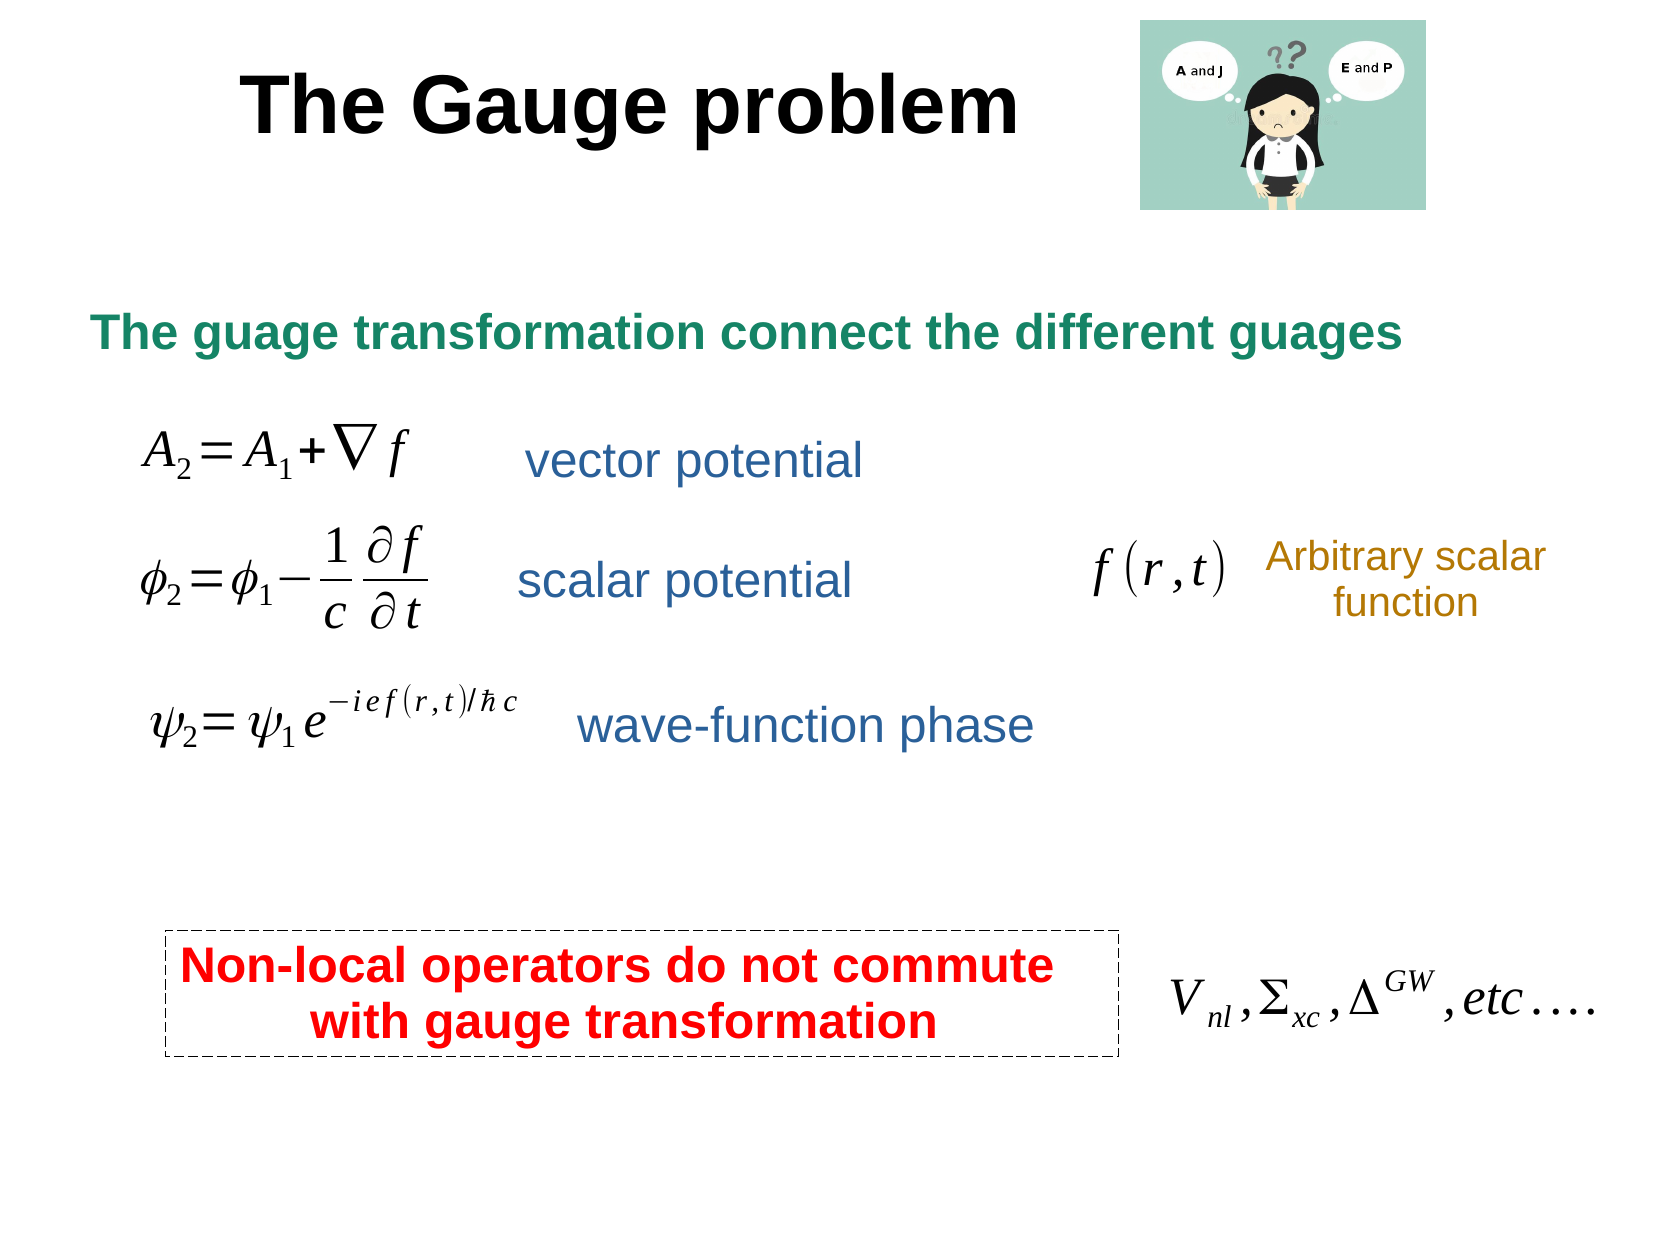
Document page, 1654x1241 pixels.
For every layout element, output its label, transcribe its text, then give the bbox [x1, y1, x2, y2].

text_box wave-function phase [562, 690, 1111, 766]
text_box Non-local operators do not commute with gauge transformation [165, 930, 1119, 1057]
text_box vector potential [510, 424, 893, 496]
picture [1140, 20, 1426, 211]
text_box The guage transformation connect the different guages [75, 297, 1419, 406]
text_box scalar potential [502, 544, 886, 616]
chart [1080, 536, 1215, 601]
chart [129, 681, 530, 757]
chart [1155, 961, 1609, 1036]
title The Gauge problem [150, 30, 1111, 181]
chart [123, 420, 424, 487]
text_box Arbitrary scalar function [1215, 525, 1598, 633]
chart [123, 516, 444, 641]
